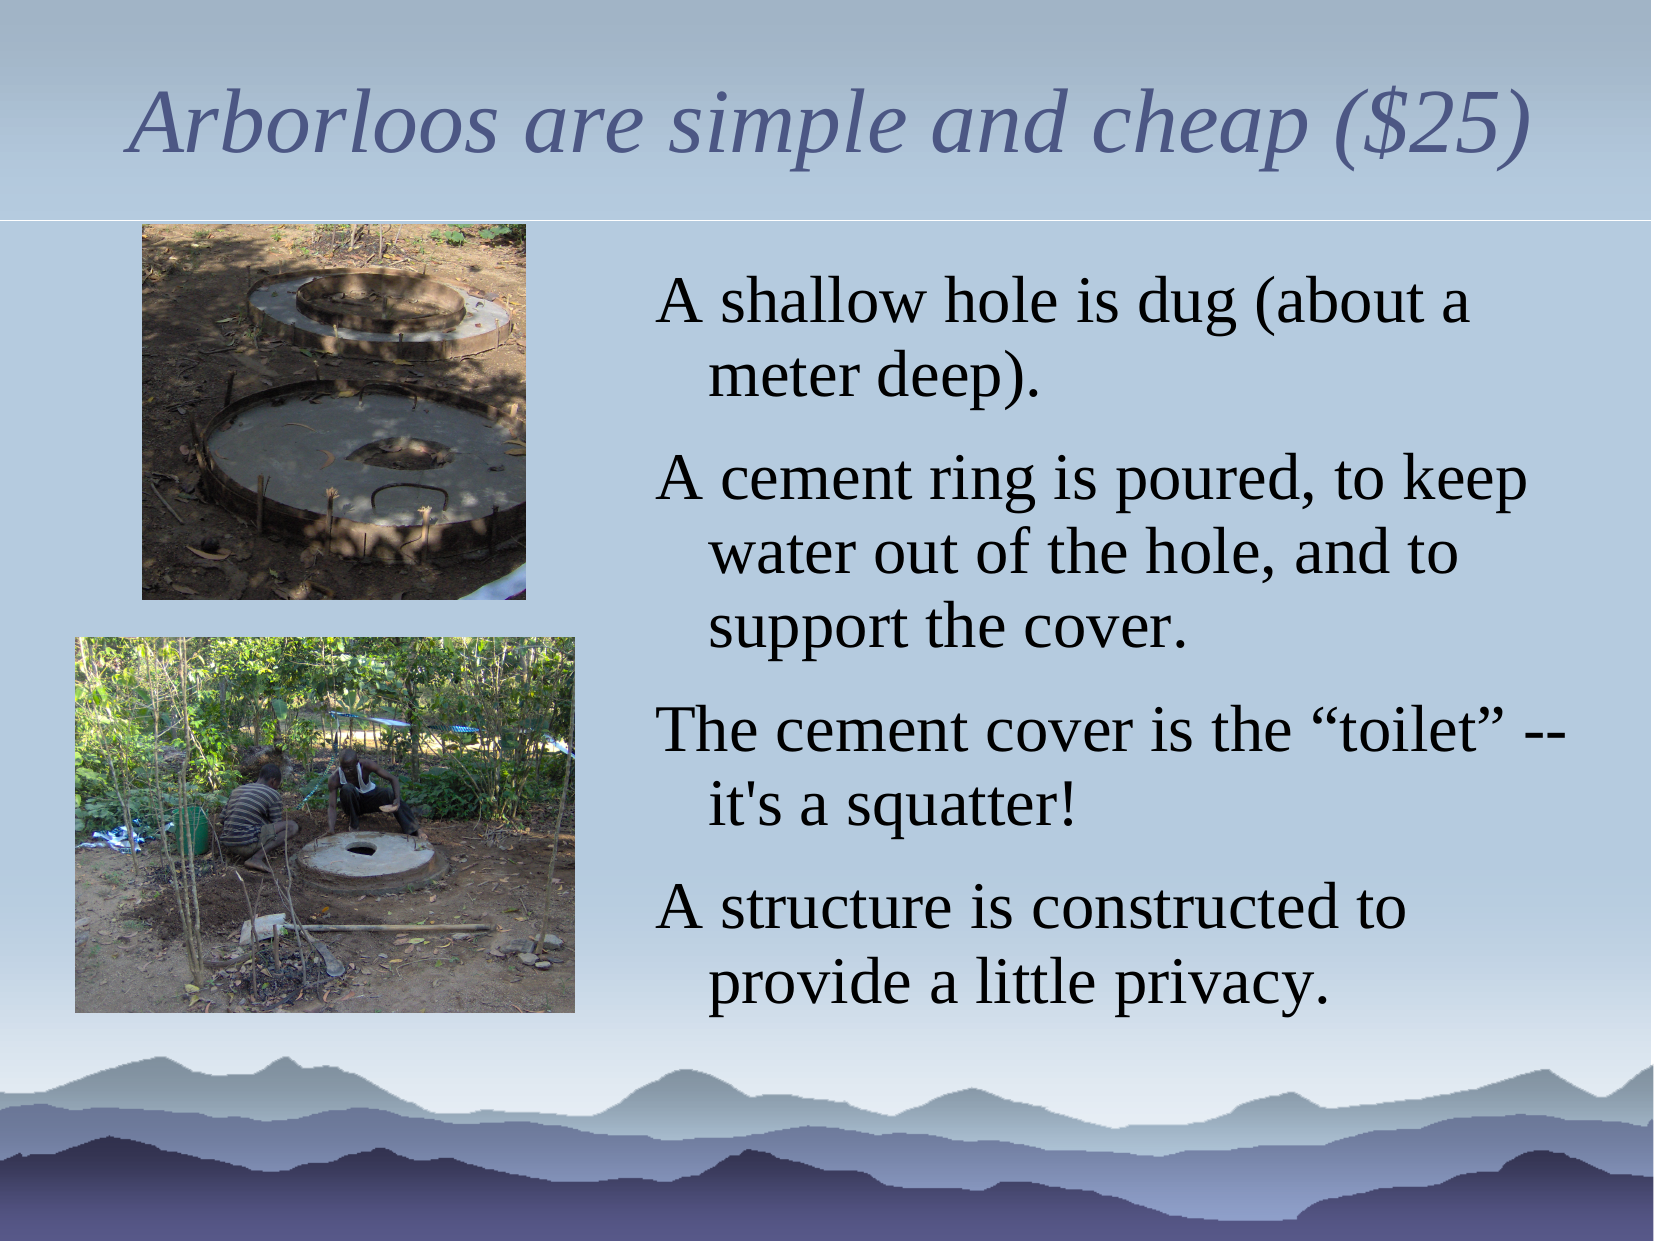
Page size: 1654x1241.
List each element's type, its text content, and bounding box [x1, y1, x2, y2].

picture [142, 224, 526, 601]
picture [75, 637, 575, 1013]
picture [0, 1021, 1654, 1241]
title Arborloos are simple and cheap ($25) [125, 17, 1538, 226]
list A shallow hole is dug (about a meter deep). A cement ring is poured, to keep water out of the hole, and to support the cover. The cement cover is the “toilet” -- it's a squatter! A structure is constructed to provide a little privacy. [637, 262, 1613, 1079]
